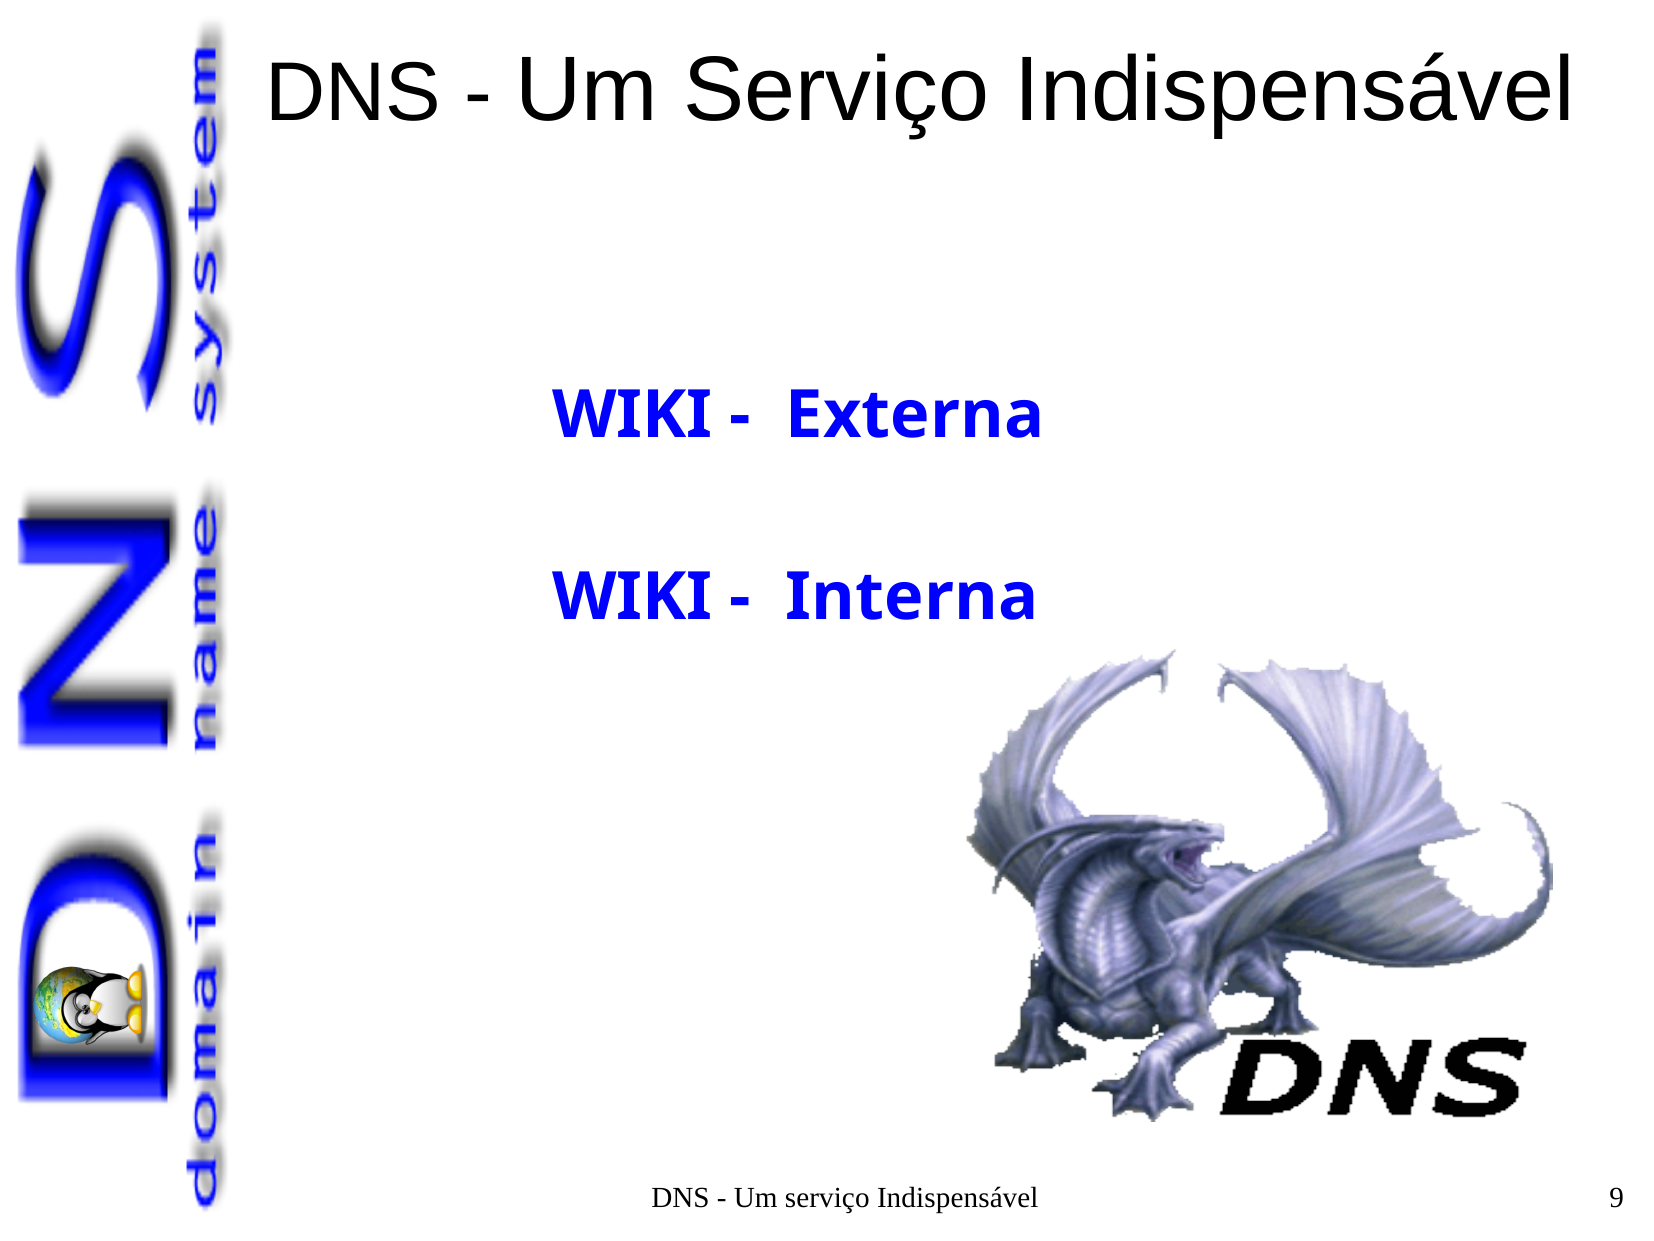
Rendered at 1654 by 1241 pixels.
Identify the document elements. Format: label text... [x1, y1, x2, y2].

picture [944, 649, 1553, 1123]
text_box WIKI - Externa WIKI - Interna [537, 359, 1069, 903]
title DNS - Um Serviço Indispensável [265, 29, 1654, 149]
picture [2, 2, 237, 1239]
